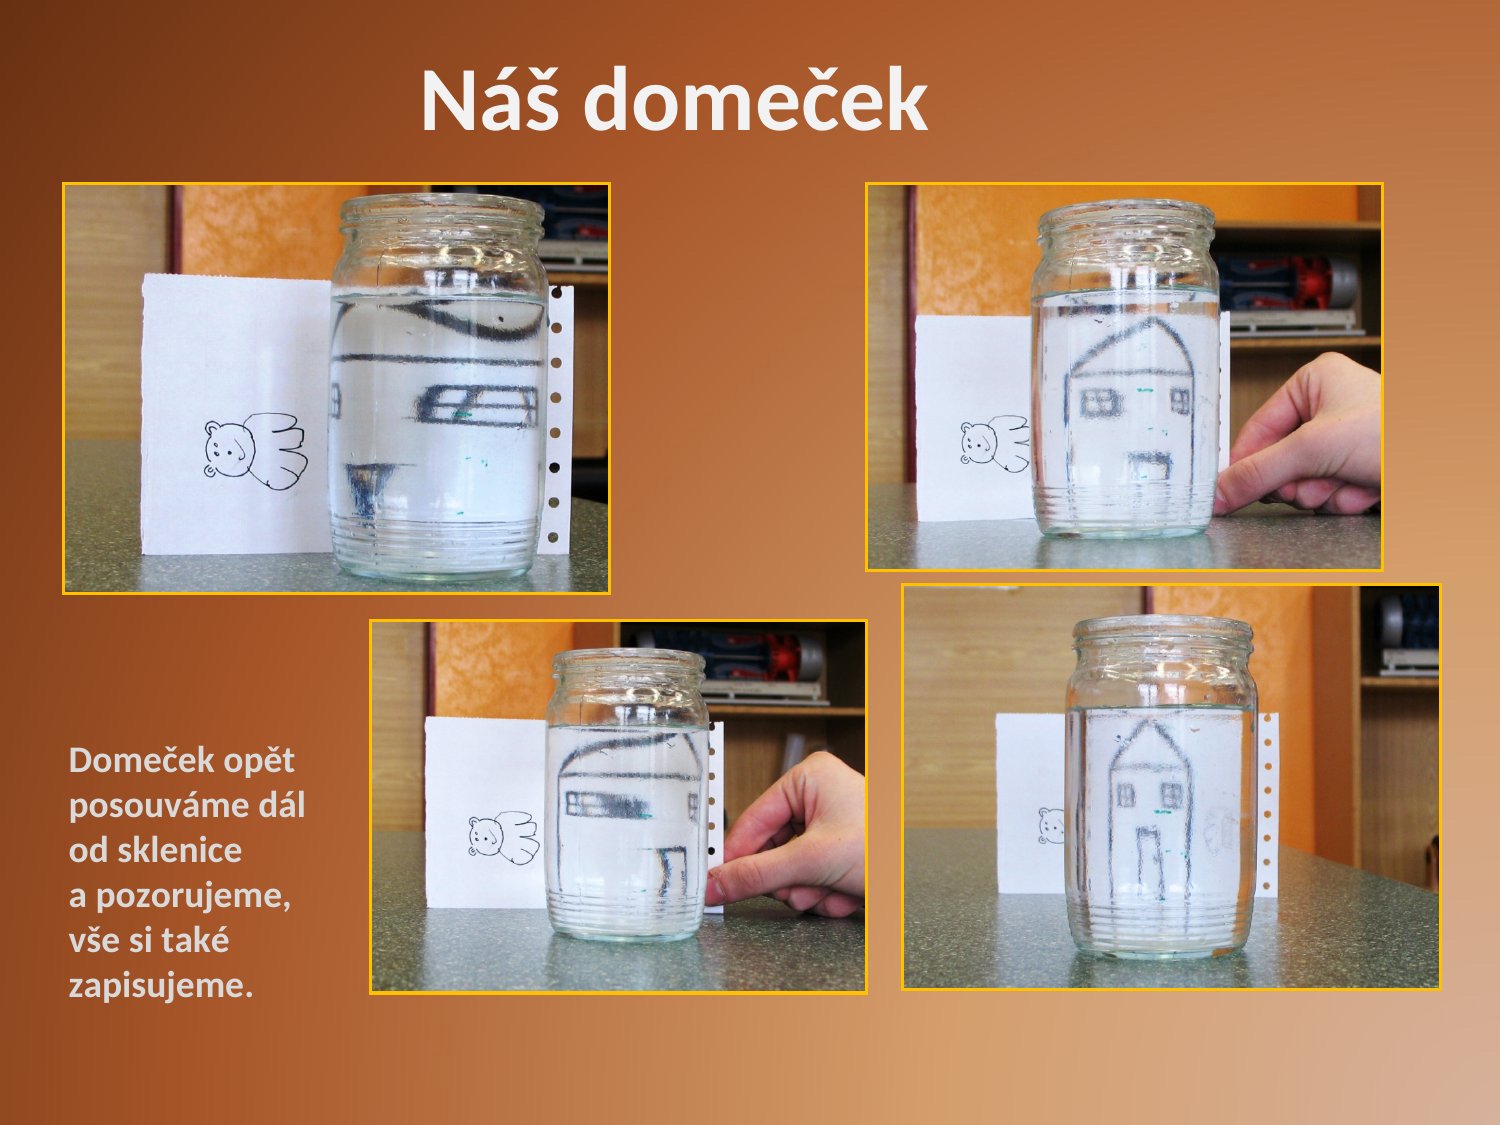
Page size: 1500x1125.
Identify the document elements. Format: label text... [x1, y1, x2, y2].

text_box [903, 586, 1439, 988]
picture [868, 184, 1381, 569]
text_box Domeček opět posouváme dál od sklenice a pozorujeme, vše si také zapisujeme. [53, 727, 322, 1014]
title Náš domeček [0, 0, 1351, 188]
text_box [64, 184, 609, 593]
picture [0, 0, 1500, 1125]
